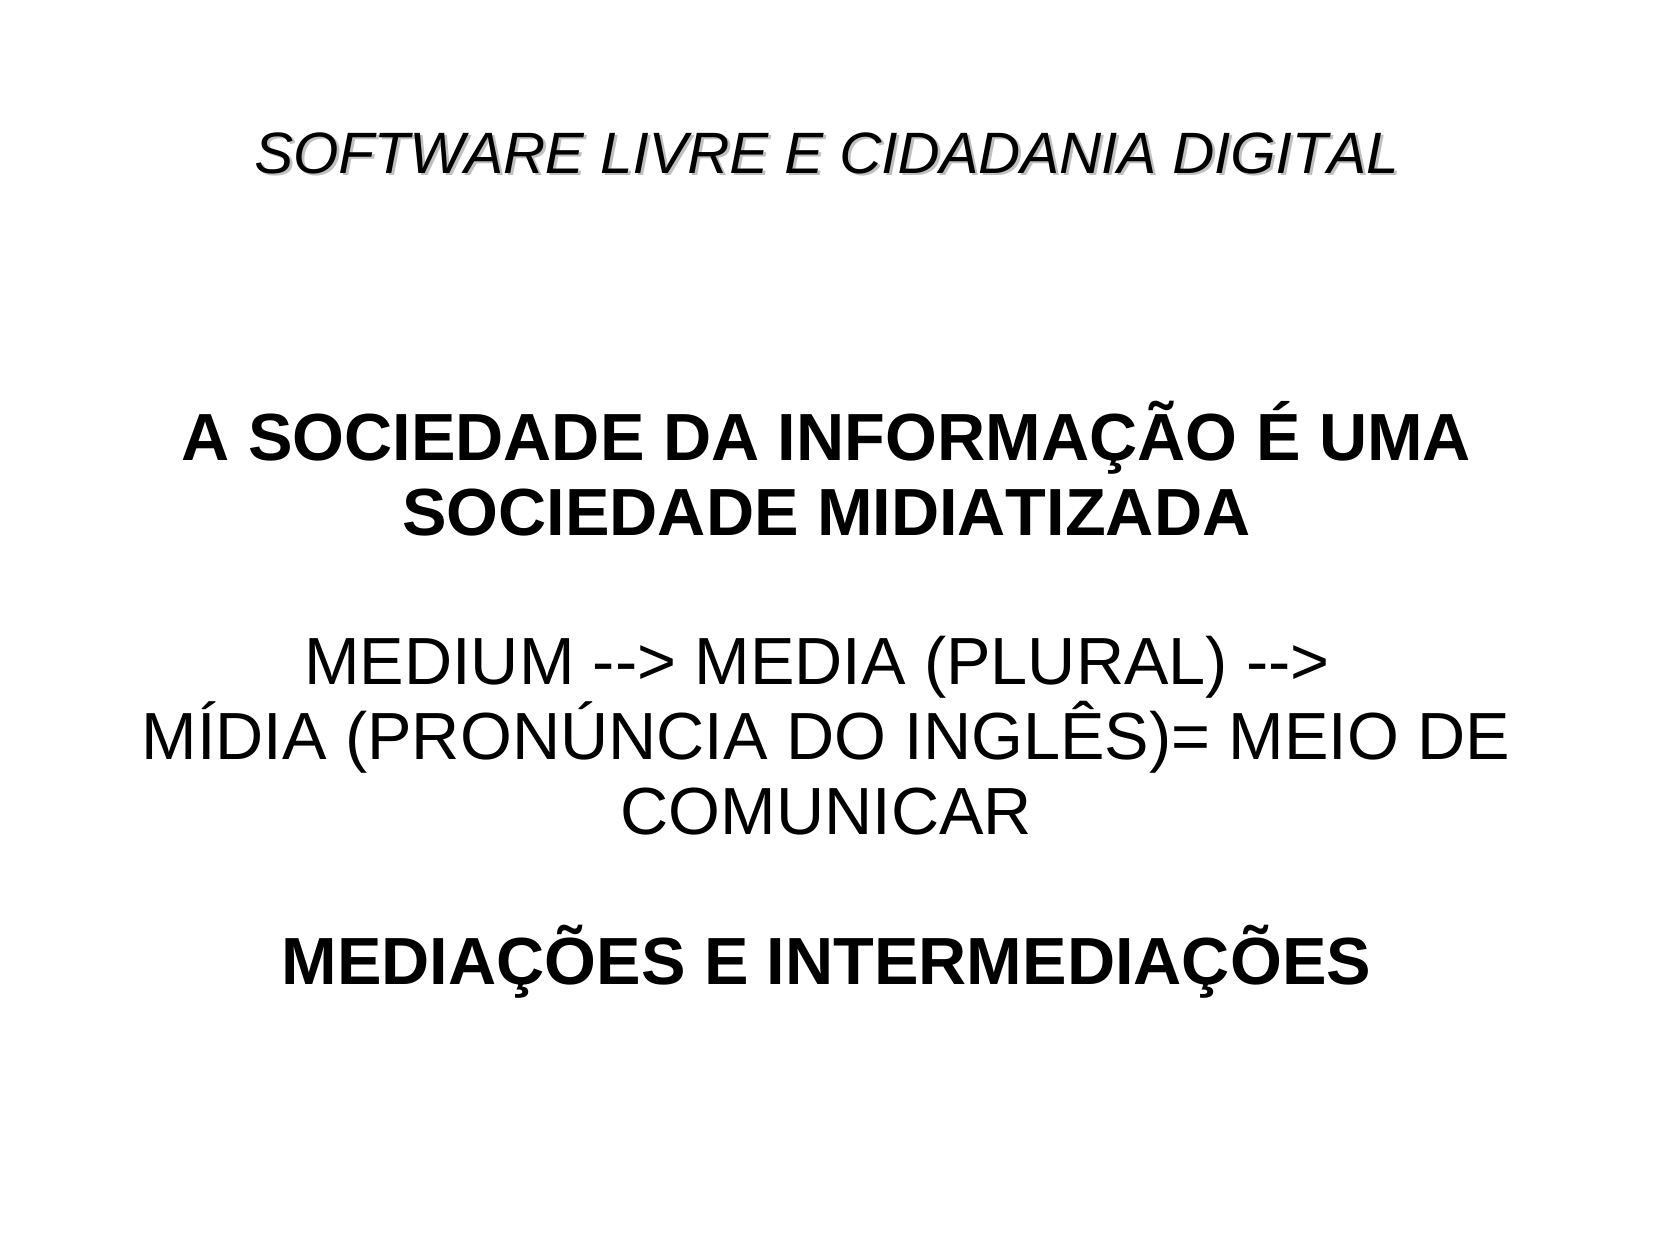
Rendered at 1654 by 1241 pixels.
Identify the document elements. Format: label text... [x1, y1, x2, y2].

title SOFTWARE LIVRE E CIDADANIA DIGITAL [82, 49, 1571, 257]
subtitle A SOCIEDADE DA INFORMAÇÃO É UMA SOCIEDADE MIDIATIZADA MEDIUM --> MEDIA (PLURAL) --> MÍDIA (PRONÚNCIA DO INGLÊS)= MEIO DE COMUNICAR MEDIAÇÕES E INTERMEDIAÇÕES [82, 297, 1571, 1102]
